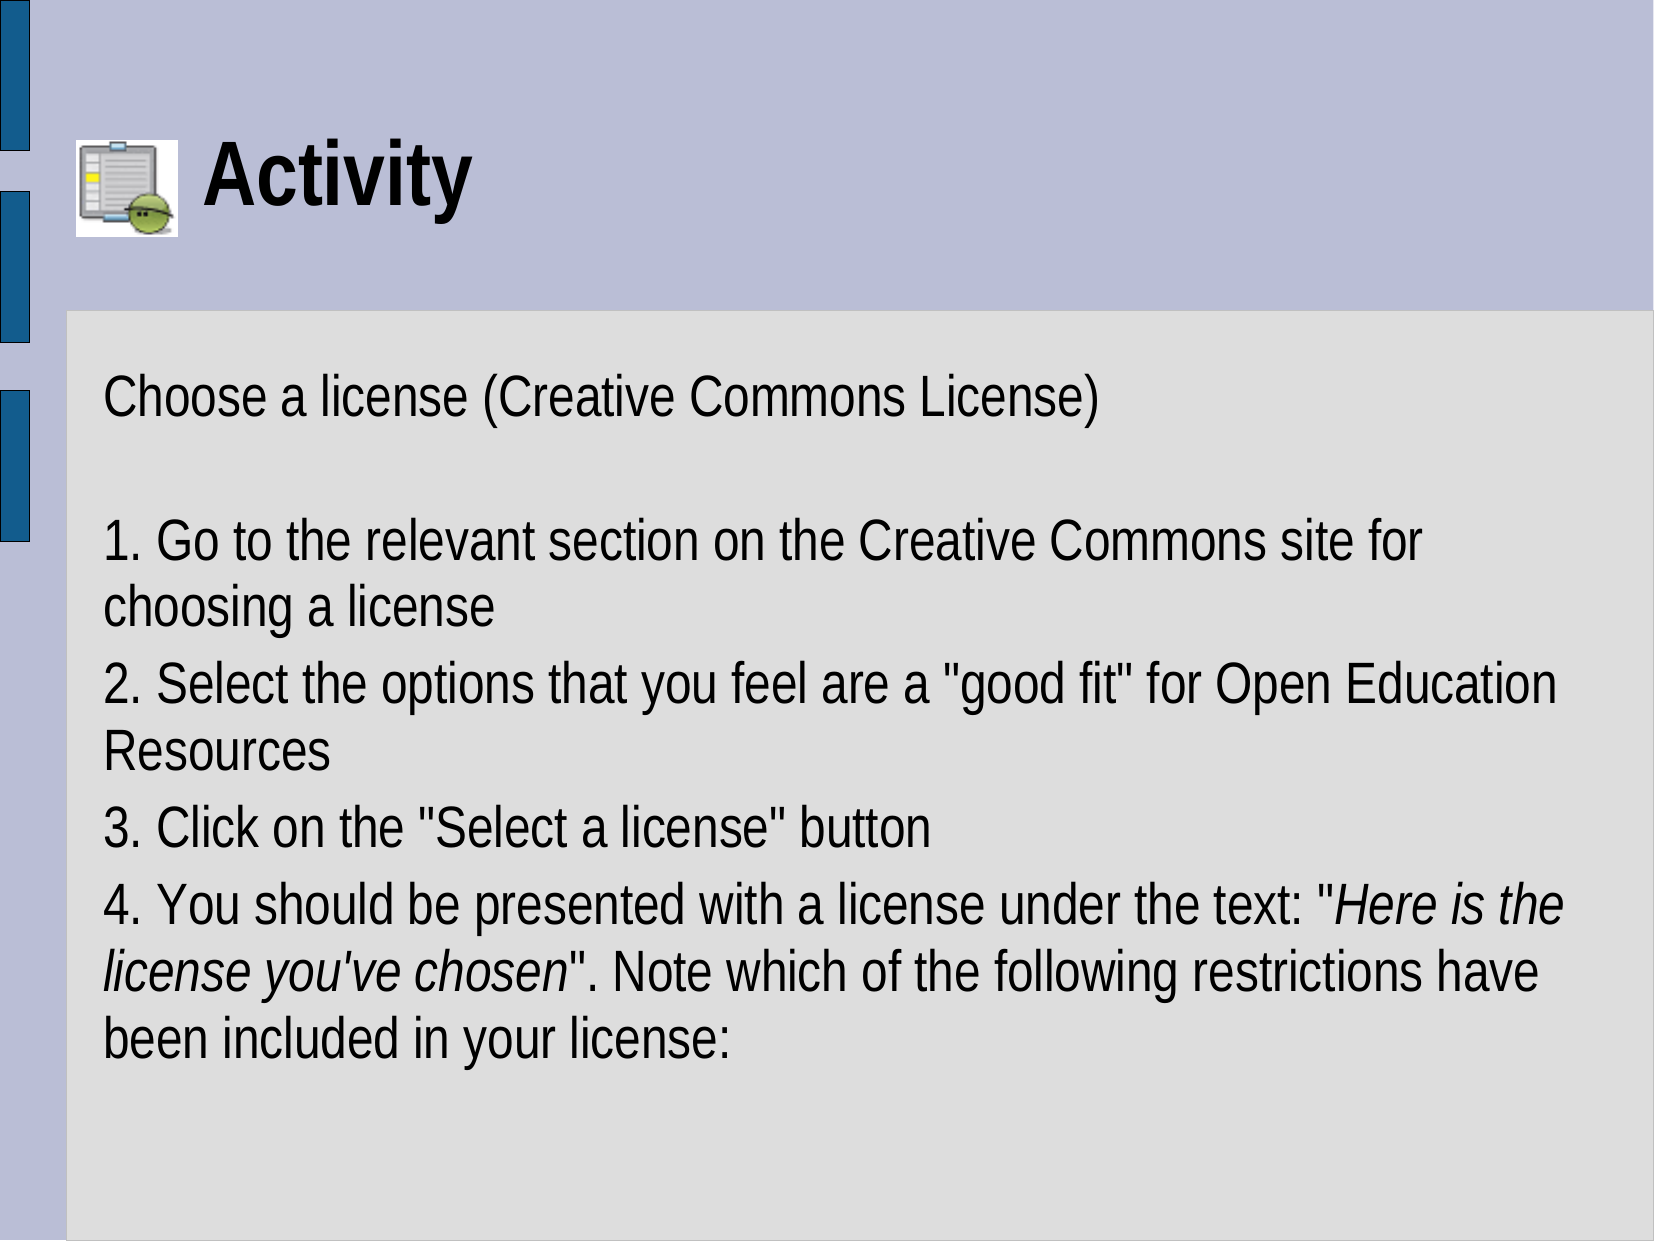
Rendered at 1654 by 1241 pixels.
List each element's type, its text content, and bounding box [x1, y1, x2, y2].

text_box Activity [187, 112, 572, 233]
text_box Choose a license (Creative Commons License) 1. Go to the relevant section on the Creative Commons site for choosing a license 2. Select the options that you feel are a "good fit" for Open Education Resources 3. Click on the "Select a license" button 4. You should be presented with a license under the text: "Here is the license you've chosen". Note which of the following restrictions have been included in your license: [88, 354, 1625, 1211]
picture [76, 140, 178, 237]
